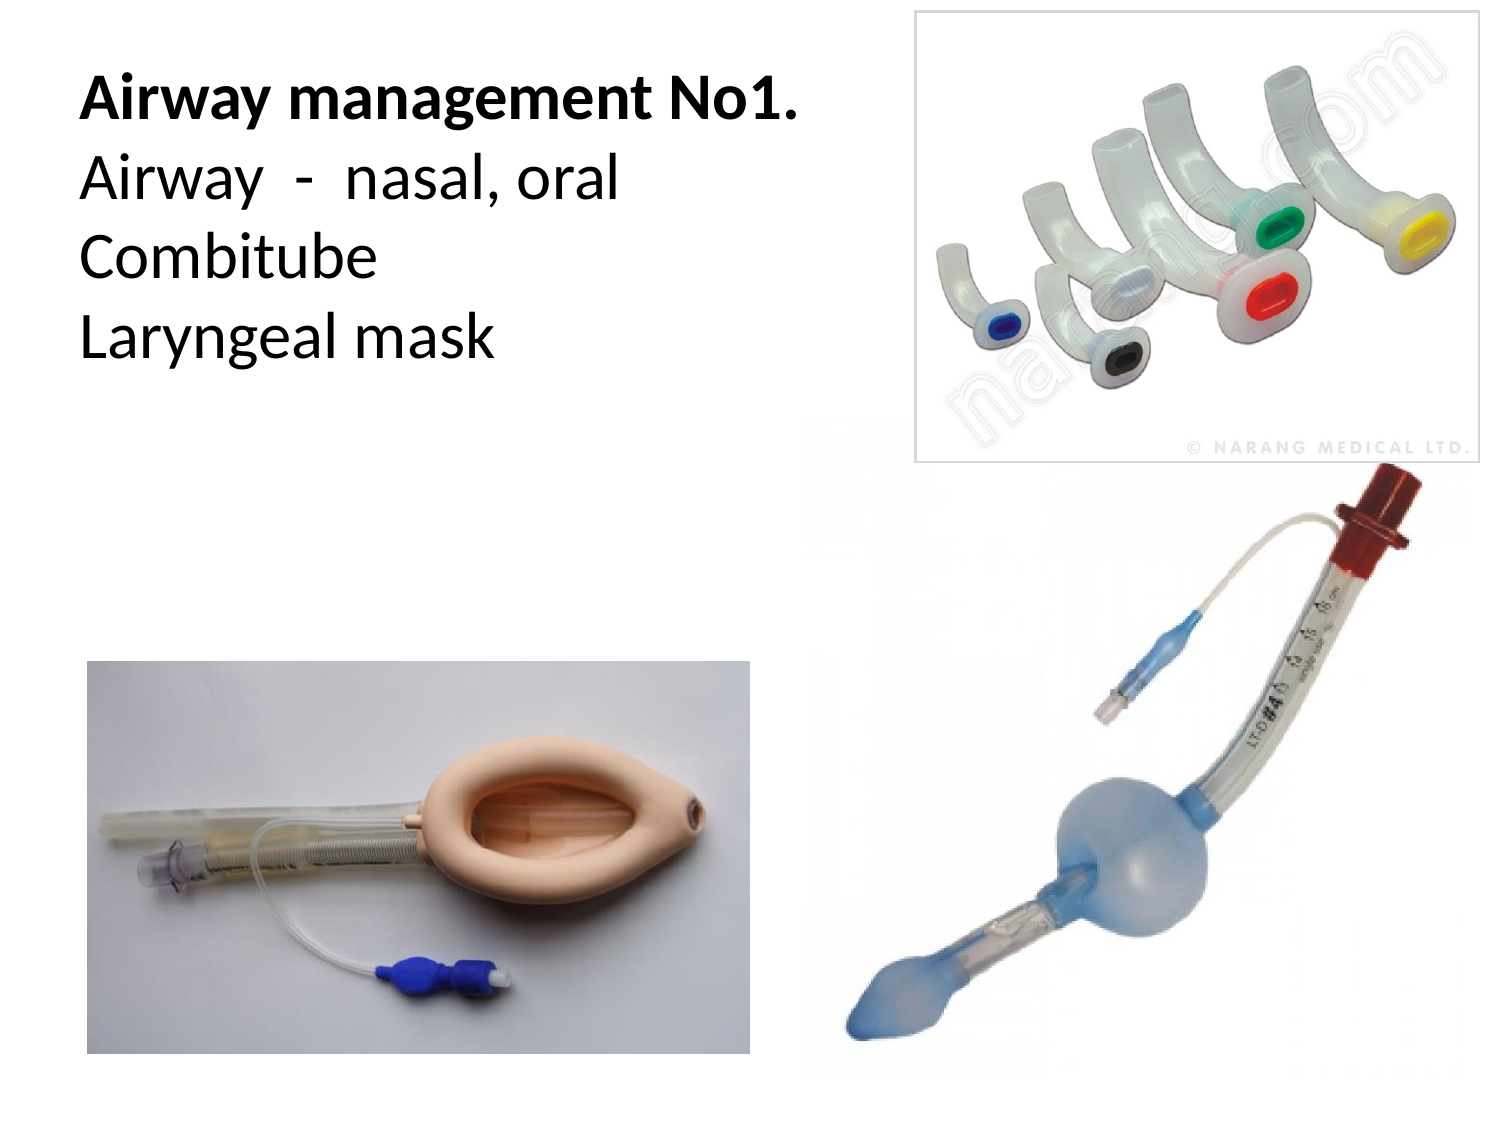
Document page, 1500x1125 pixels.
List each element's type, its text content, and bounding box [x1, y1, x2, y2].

picture [804, 10, 1480, 1080]
title Airway management No1. Airway - nasal, oral Combitube Laryngeal mask [64, 45, 914, 384]
picture [87, 661, 750, 1054]
